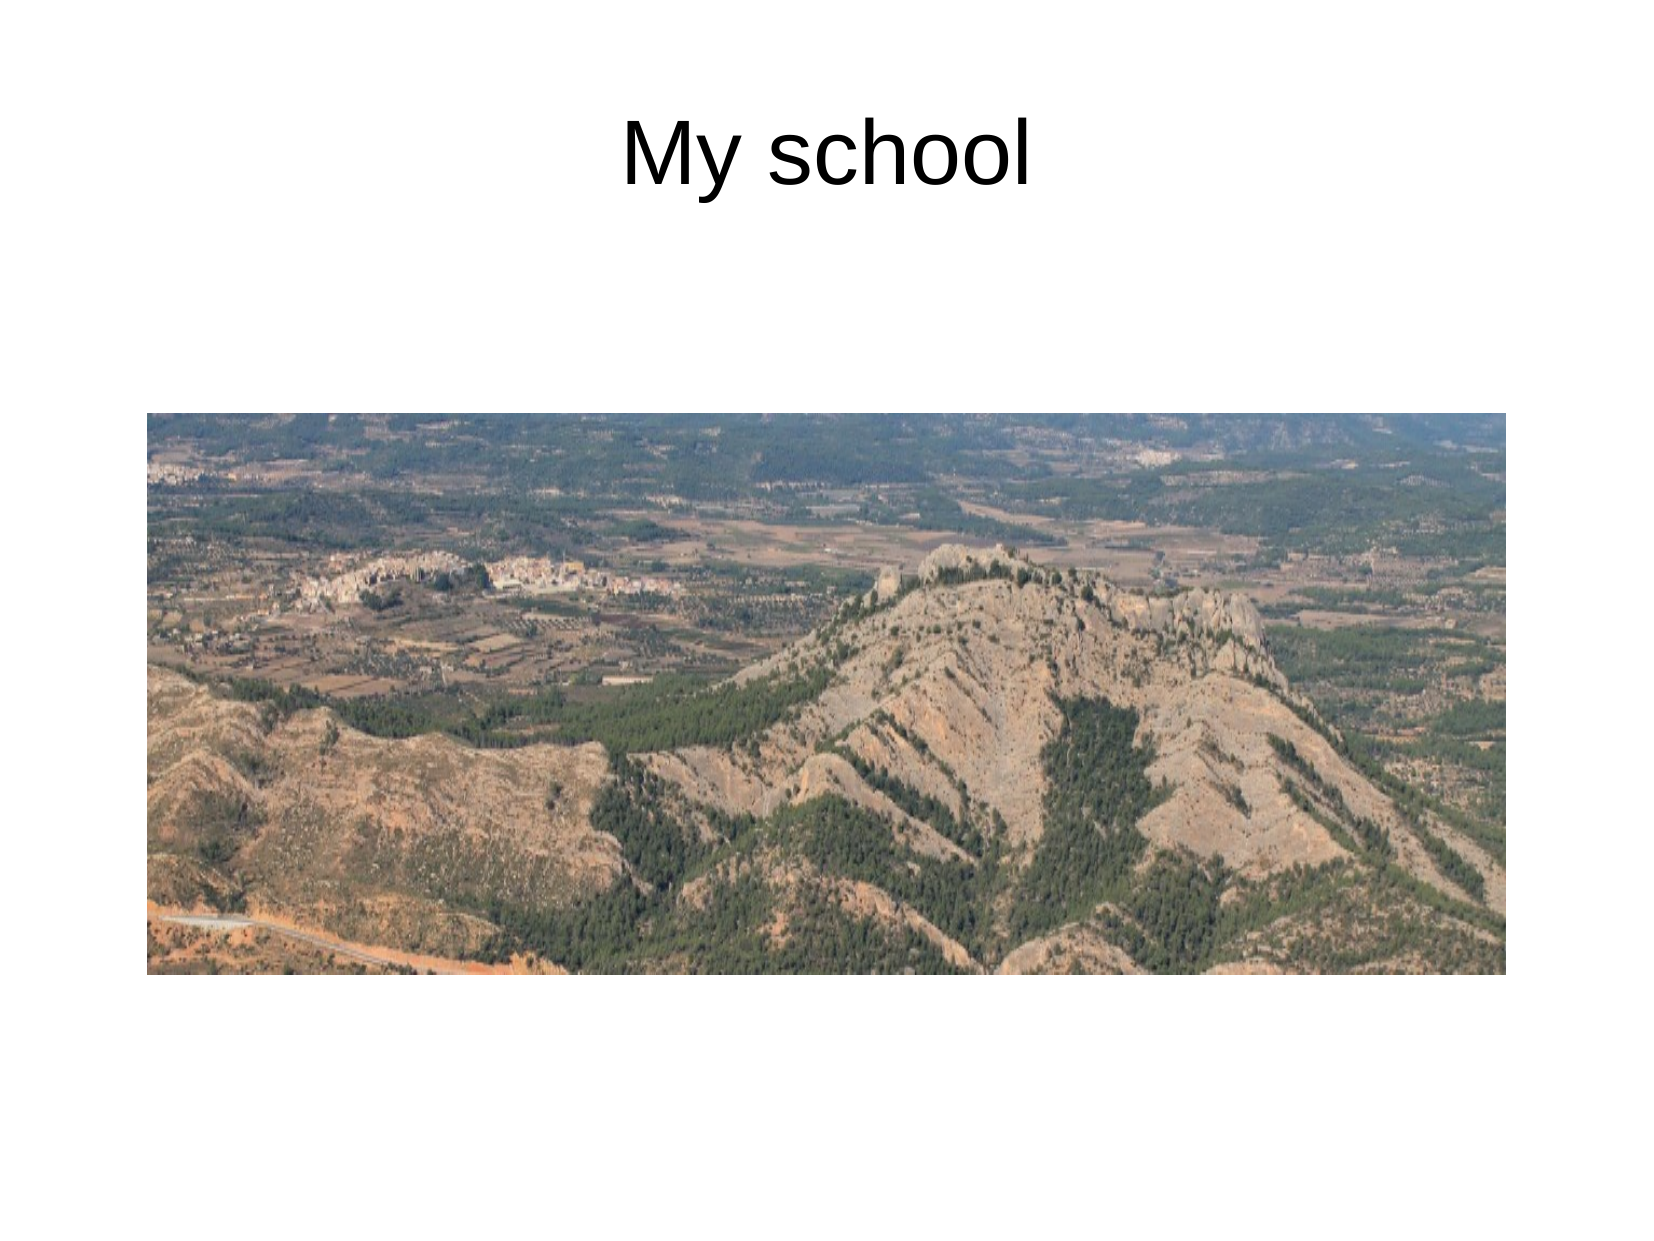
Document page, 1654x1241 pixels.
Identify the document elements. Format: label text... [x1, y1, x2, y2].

title My school [82, 49, 1571, 257]
picture [147, 413, 1506, 975]
